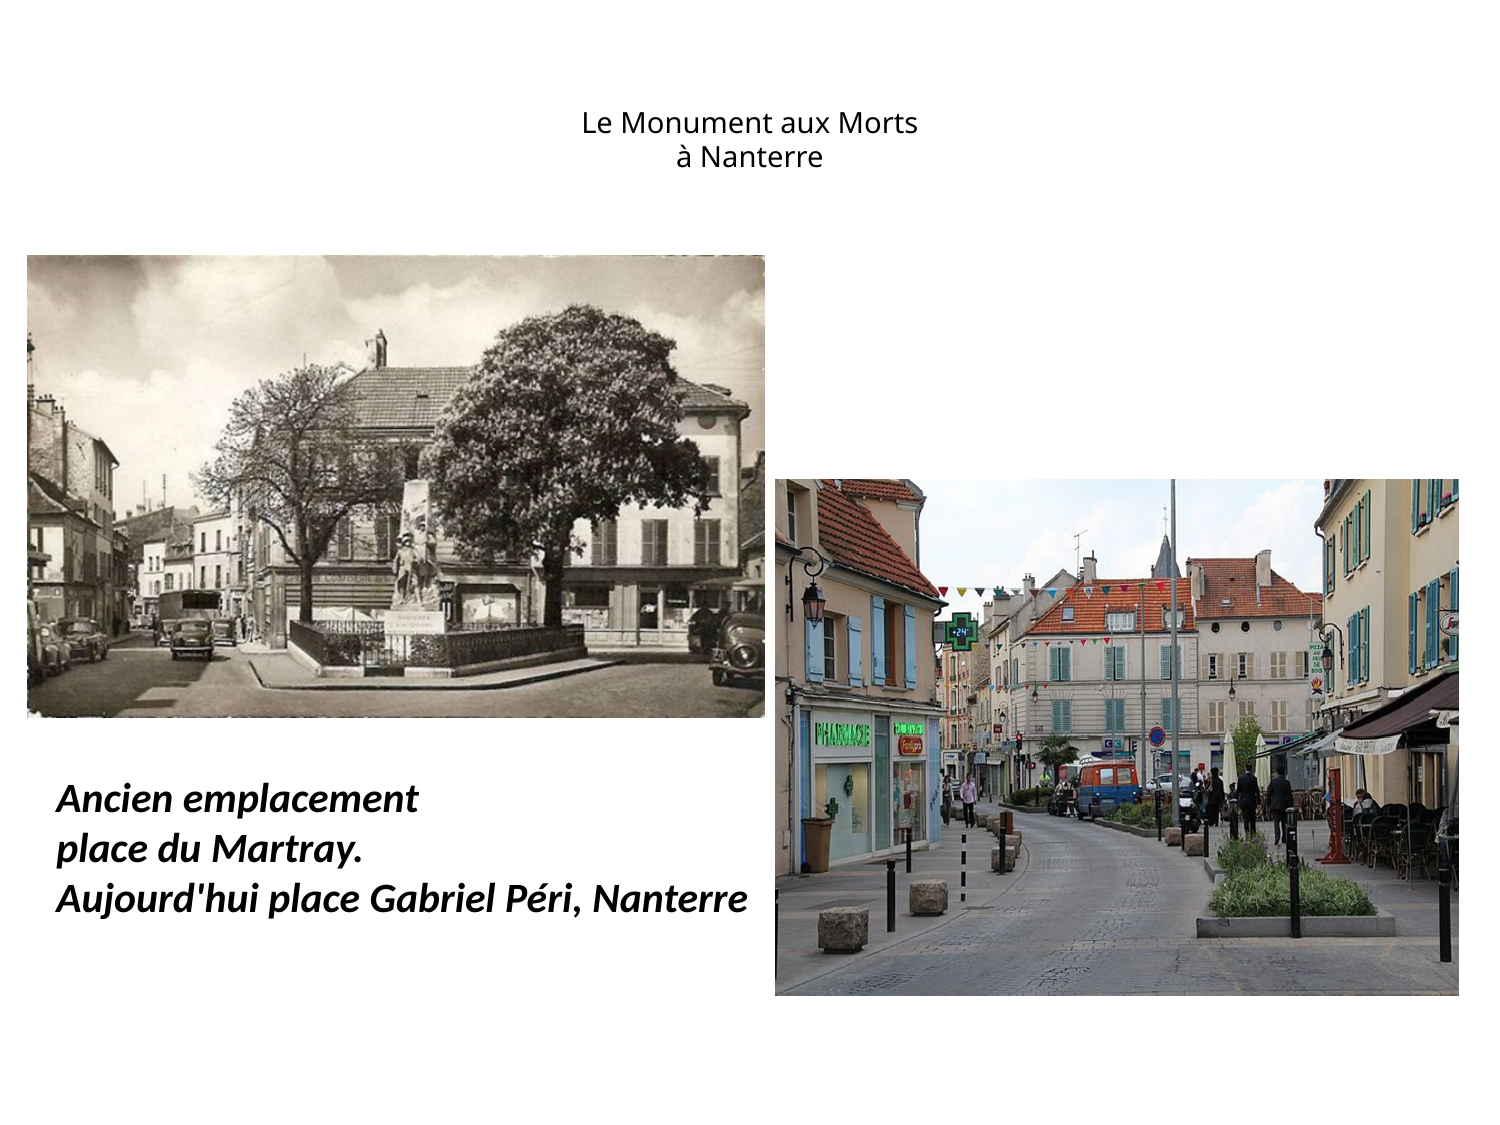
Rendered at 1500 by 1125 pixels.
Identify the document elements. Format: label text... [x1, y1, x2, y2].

picture [775, 479, 1459, 996]
title Le Monument aux Morts à Nanterre [75, 45, 1426, 233]
text_box Ancien emplacement place du Martray. Aujourd'hui place Gabriel Péri, Nanterre [41, 763, 766, 930]
picture [27, 255, 765, 718]
